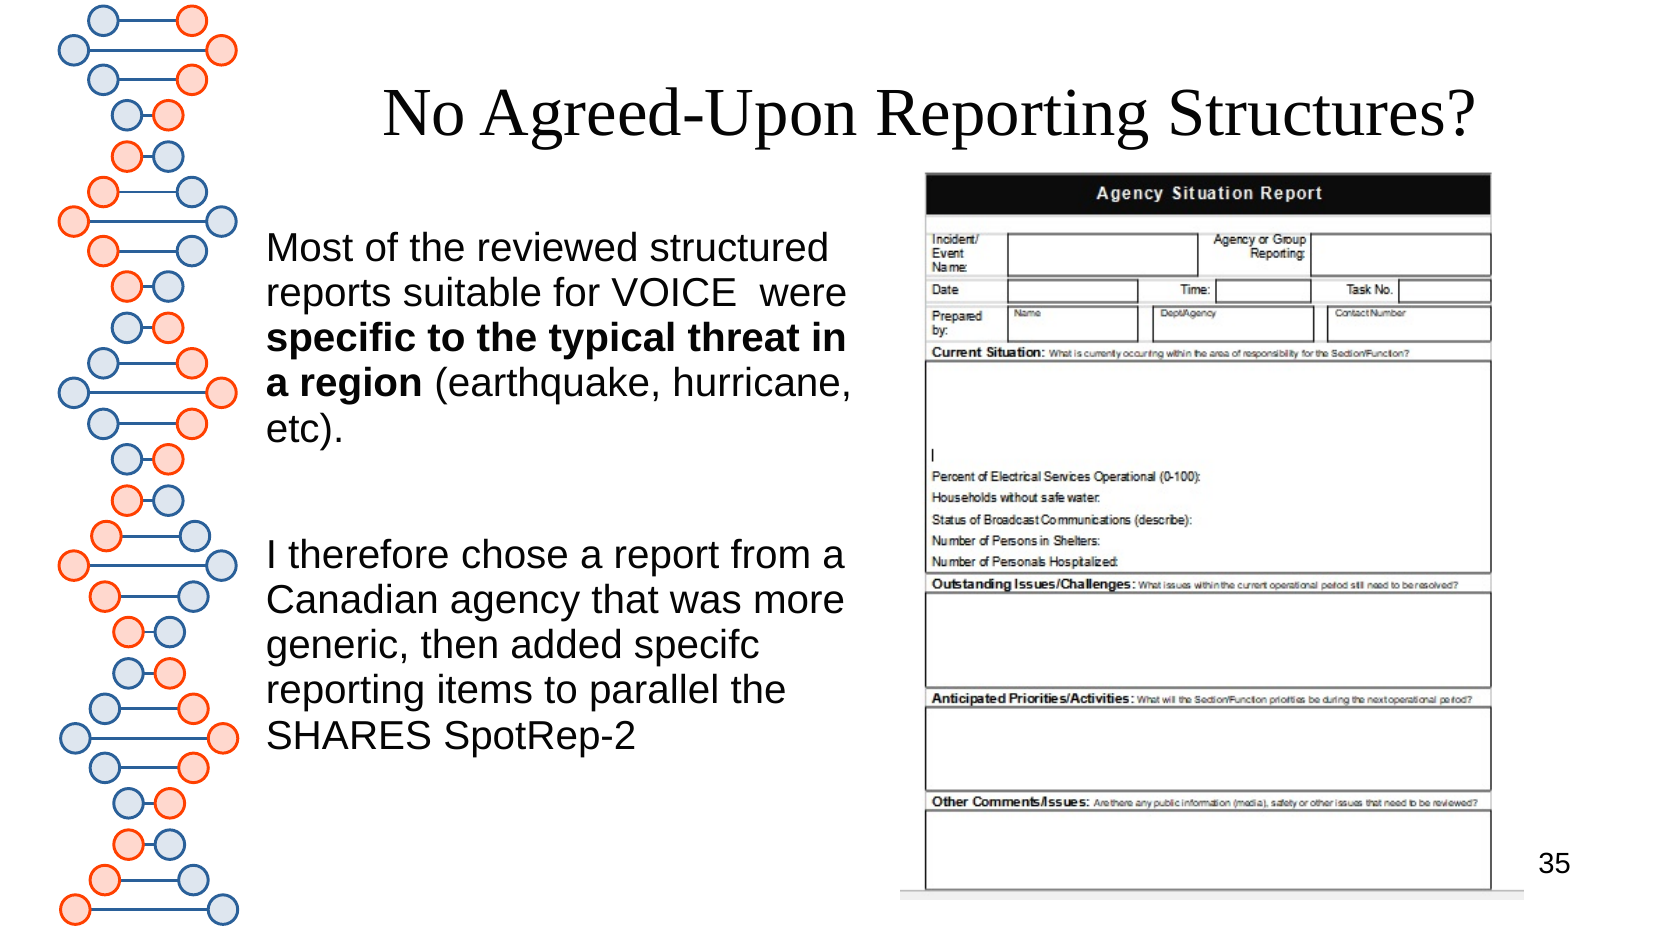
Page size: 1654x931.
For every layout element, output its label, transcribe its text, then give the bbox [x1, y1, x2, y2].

list Most of the reviewed structured reports suitable for VOICE were specific to the typical threat in a region (earthquake, hurricane, etc). I therefore chose a report from a Canadian agency that was more generic, then added specifc reporting items to parallel the SHARES SpotRep-2 [265, 224, 863, 764]
title No Agreed-Upon Reporting Structures? [265, 35, 1595, 189]
picture [900, 170, 1524, 901]
